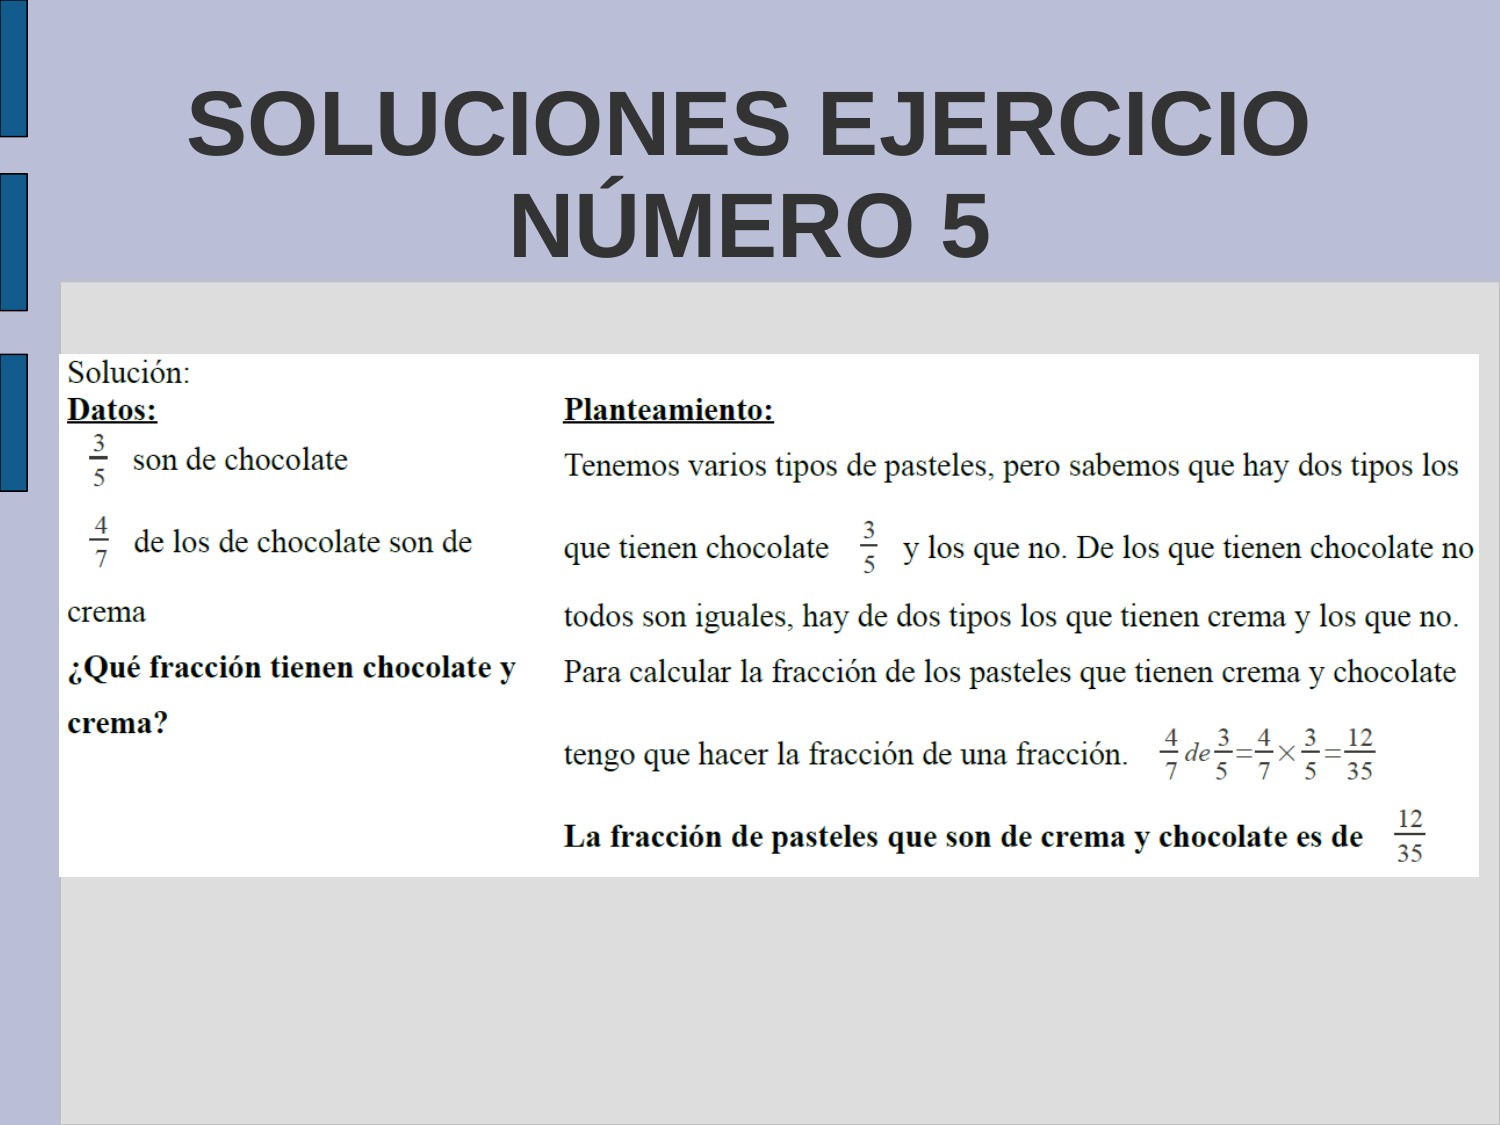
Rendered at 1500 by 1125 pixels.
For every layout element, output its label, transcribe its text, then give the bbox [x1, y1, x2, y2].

title SOLUCIONES EJERCICIO NÚMERO 5 [110, 73, 1391, 279]
picture [59, 354, 1479, 877]
